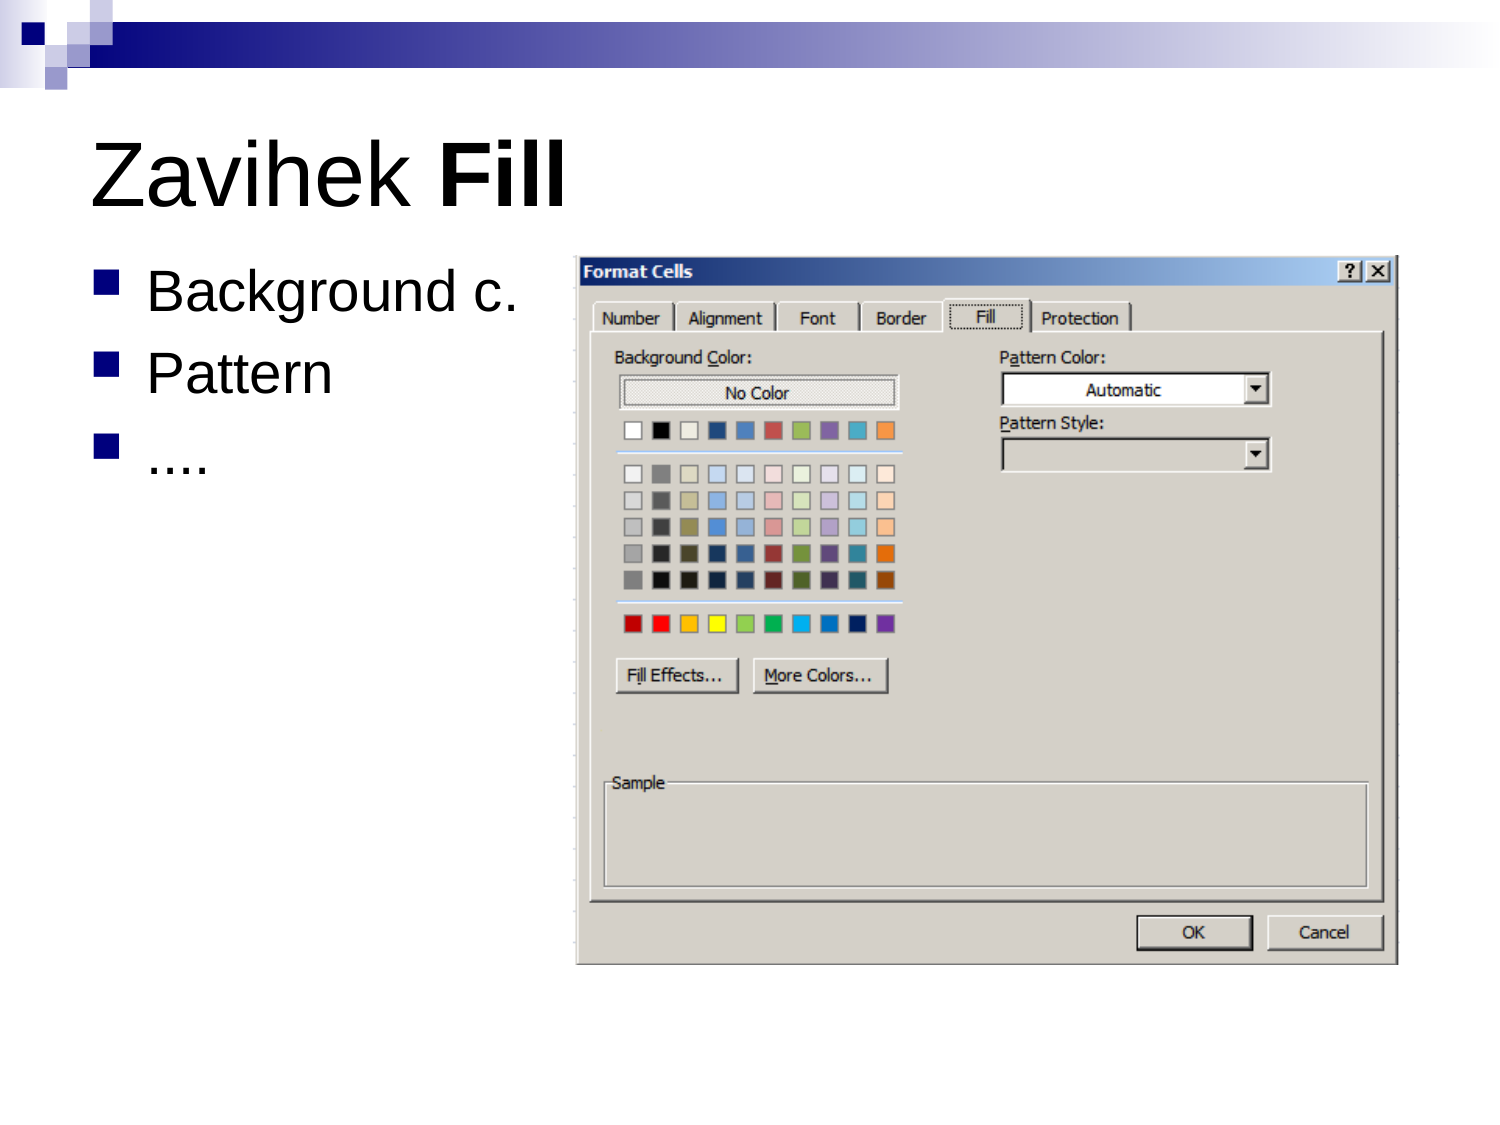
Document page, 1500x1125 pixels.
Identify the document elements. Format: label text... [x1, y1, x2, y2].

title Zavihek Fill [75, 105, 1425, 235]
list Background c. Pattern .... [75, 246, 632, 1079]
picture [572, 255, 1400, 965]
